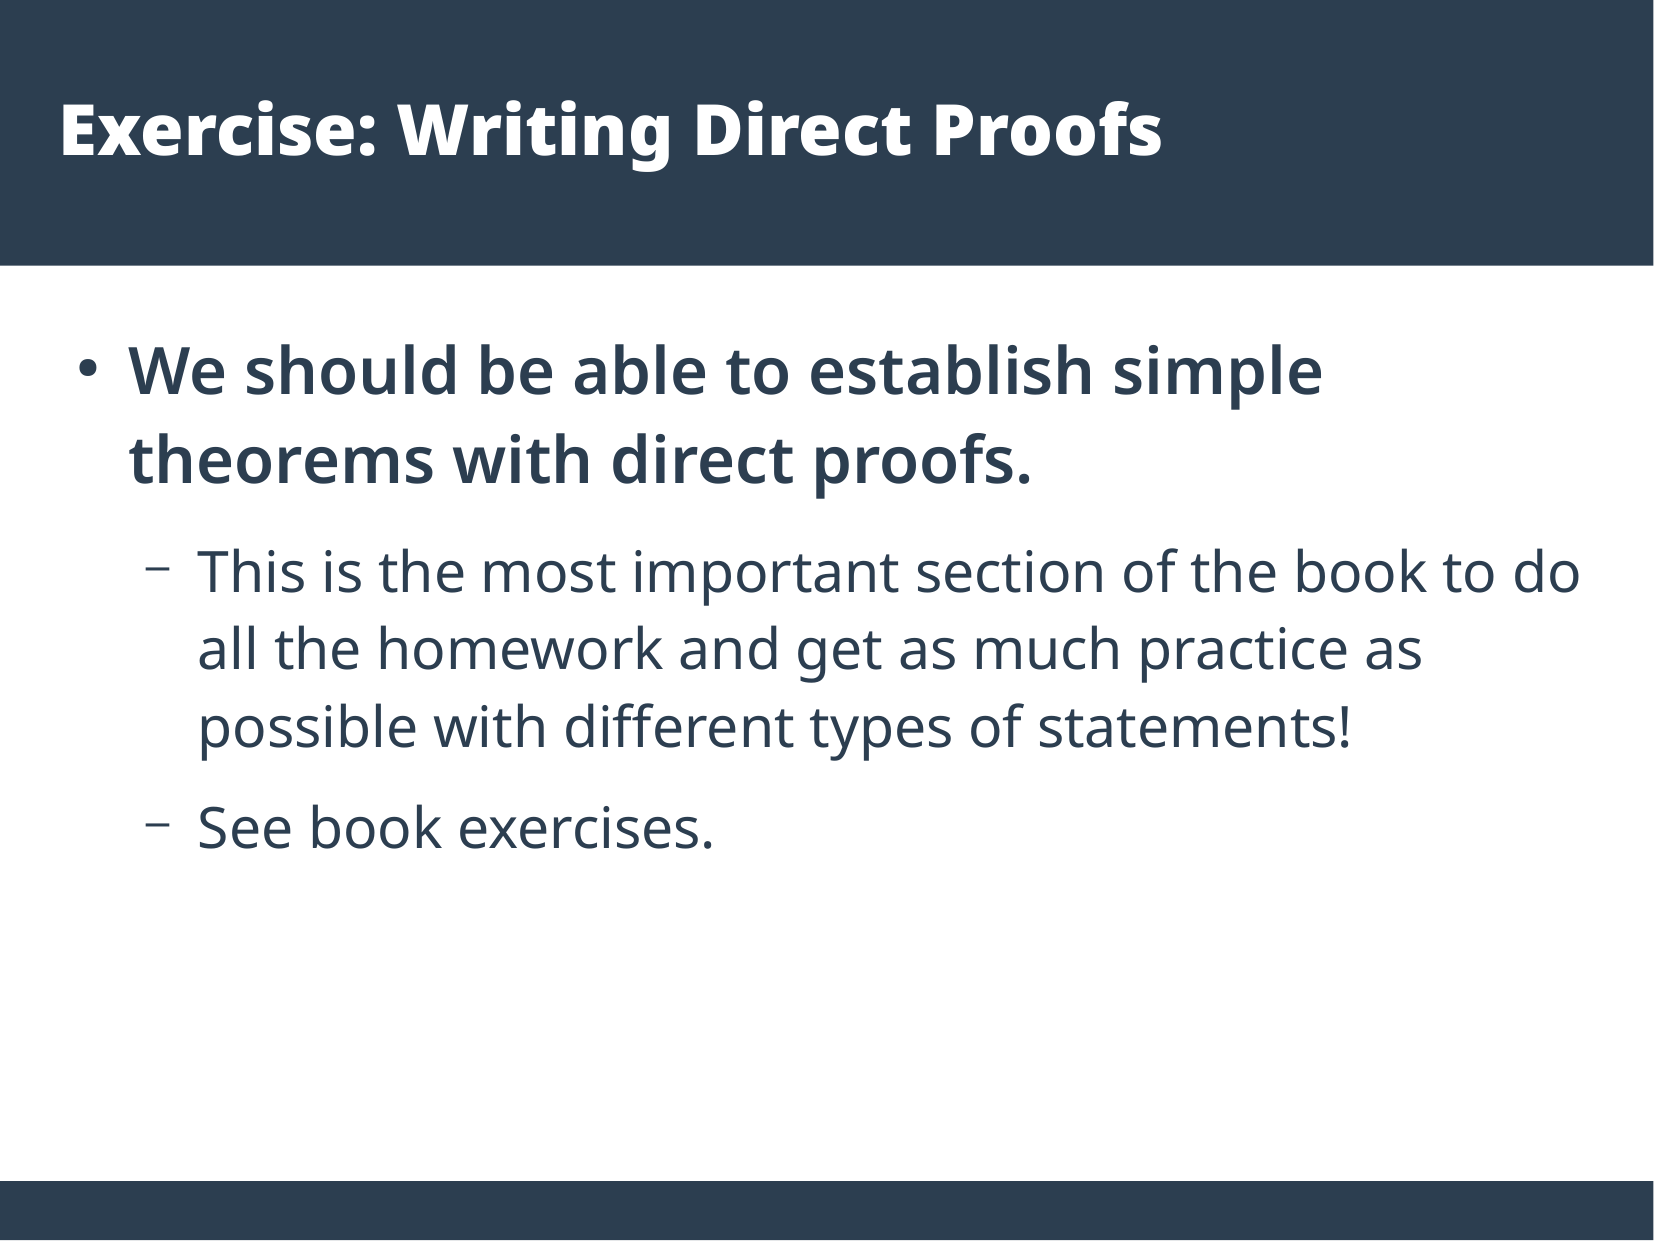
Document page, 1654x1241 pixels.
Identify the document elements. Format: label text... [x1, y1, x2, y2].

list We should be able to establish simple theorems with direct proofs. This is the most important section of the book to do all the homework and get as much practice as possible with different types of statements! See book exercises. [59, 324, 1595, 871]
title Exercise: Writing Direct Proofs [59, 49, 1595, 207]
